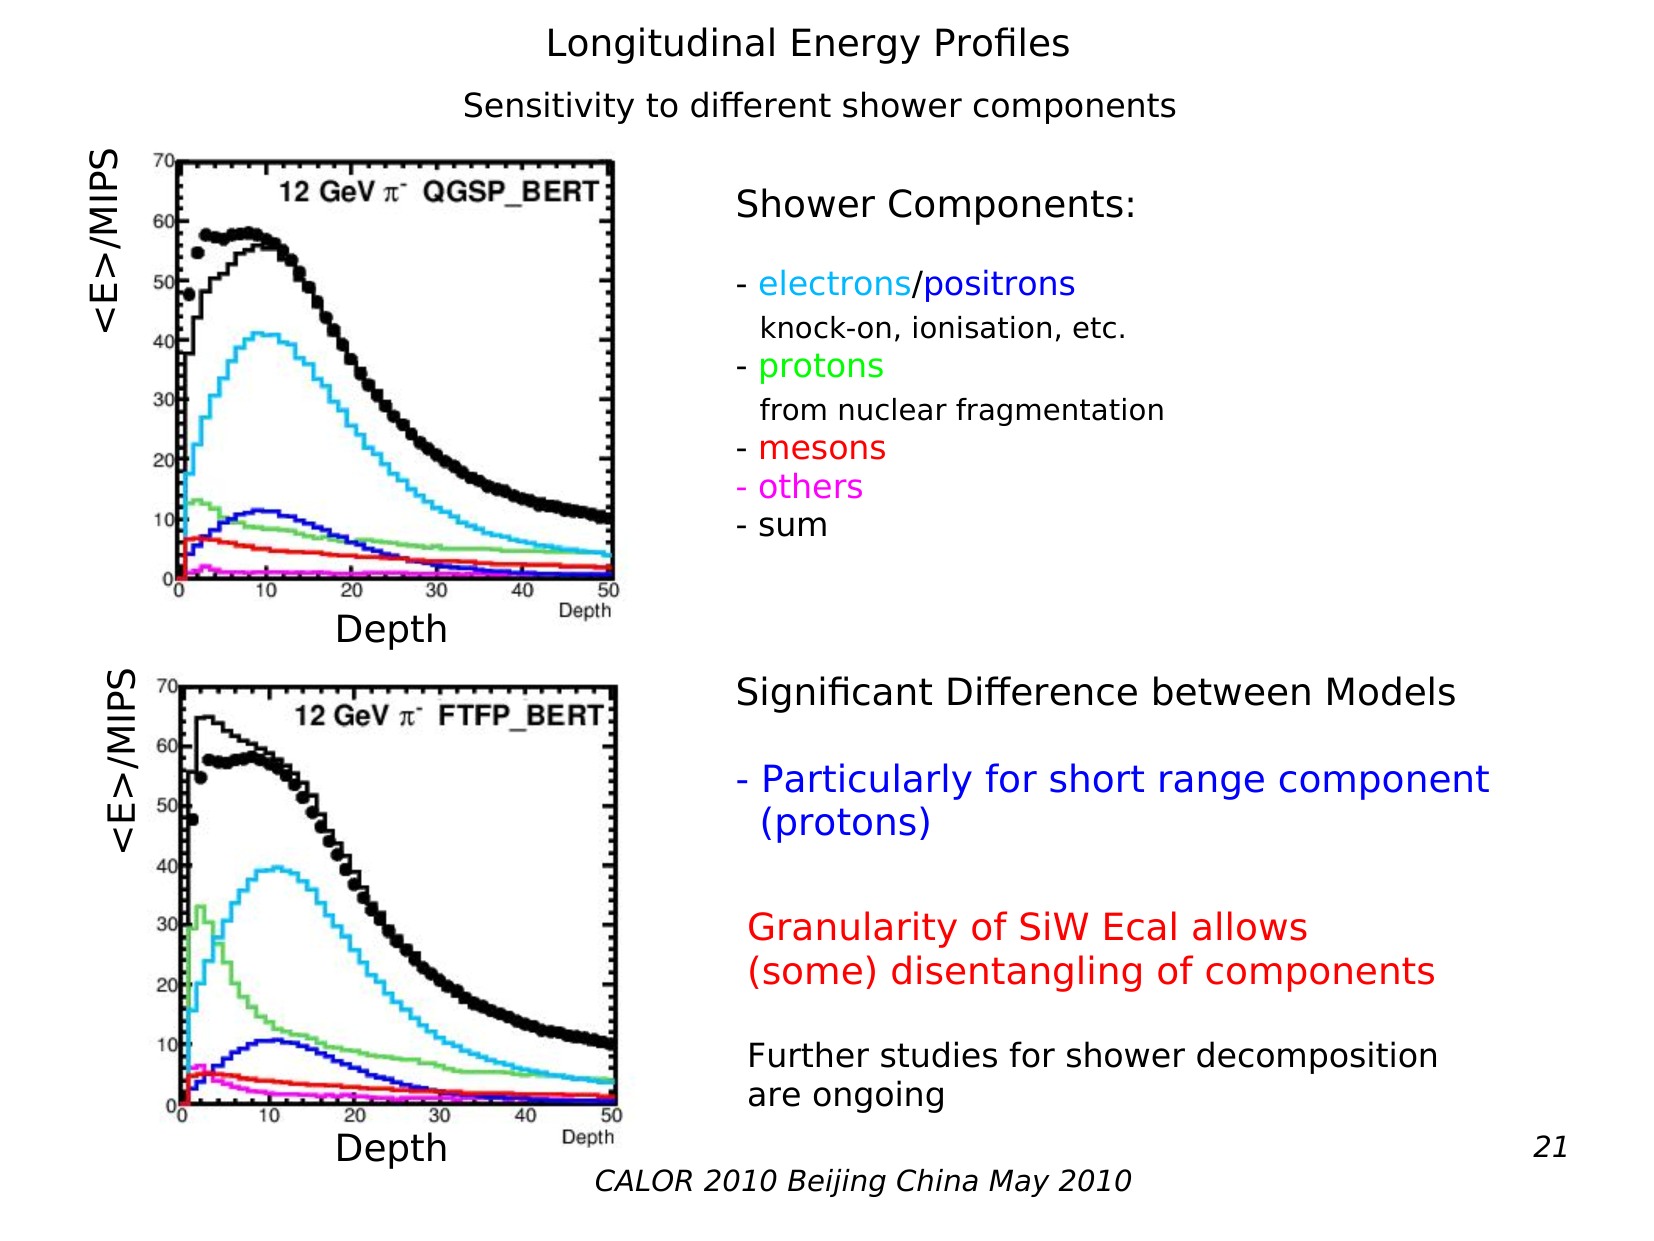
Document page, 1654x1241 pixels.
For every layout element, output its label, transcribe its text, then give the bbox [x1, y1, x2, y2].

picture [134, 656, 649, 1148]
text_box Significant Difference between Models - Particularly for short range component (protons) [720, 662, 1489, 939]
text_box Depth [319, 600, 462, 659]
text_box Sensitivity to different shower components [448, 78, 1191, 133]
text_box <E>/MIPS [75, 136, 134, 352]
picture [126, 132, 660, 626]
text_box Longitudinal Energy Profiles [530, 13, 1074, 73]
text_box Shower Components: - electrons/positrons knock-on, ionisation, etc. - protons from nuclear fragmentation - mesons - others - sum [720, 175, 1180, 553]
text_box <E>/MIPS [92, 656, 152, 872]
text_box Granularity of SiW Ecal allows (some) disentangling of components Further studies for shower decomposition are ongoing [732, 898, 1443, 1122]
text_box Depth [319, 1119, 462, 1179]
